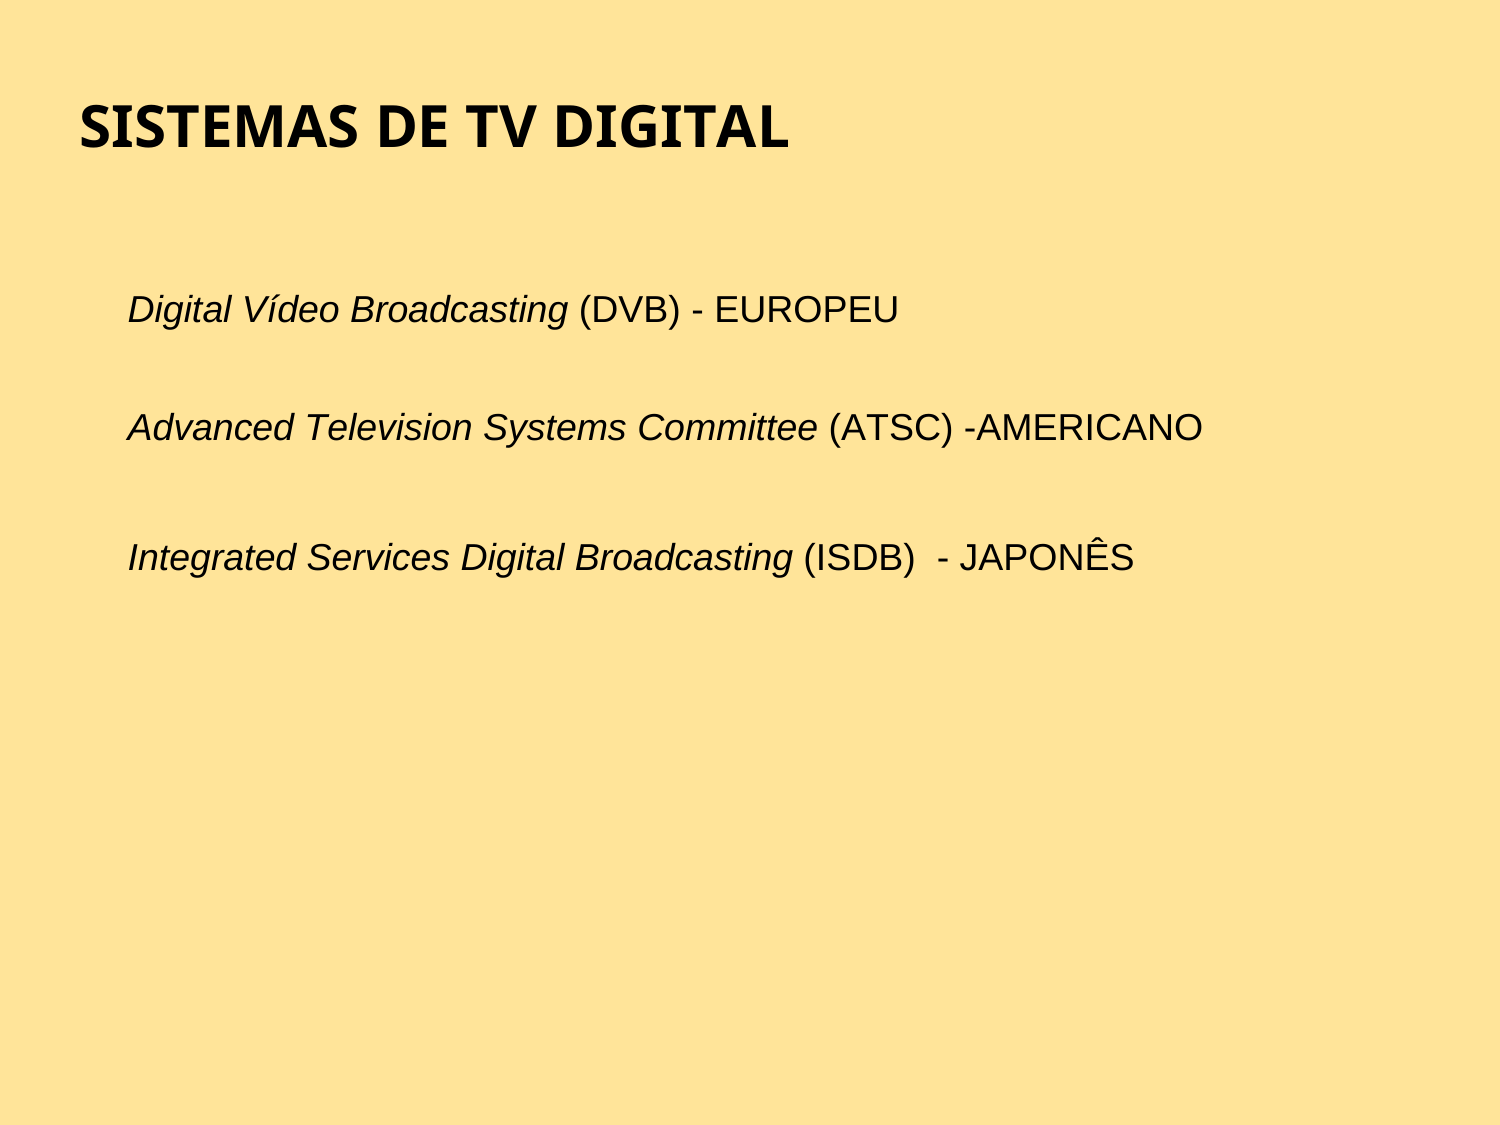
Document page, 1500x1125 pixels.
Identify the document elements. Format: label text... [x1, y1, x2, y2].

text_box Digital Vídeo Broadcasting (DVB) - EUROPEU [112, 280, 915, 338]
text_box Advanced Television Systems Committee (ATSC) -AMERICANO [112, 398, 1230, 456]
text_box SISTEMAS DE TV DIGITAL [64, 78, 1046, 173]
text_box Integrated Services Digital Broadcasting (ISDB) - JAPONÊS [112, 528, 1151, 586]
